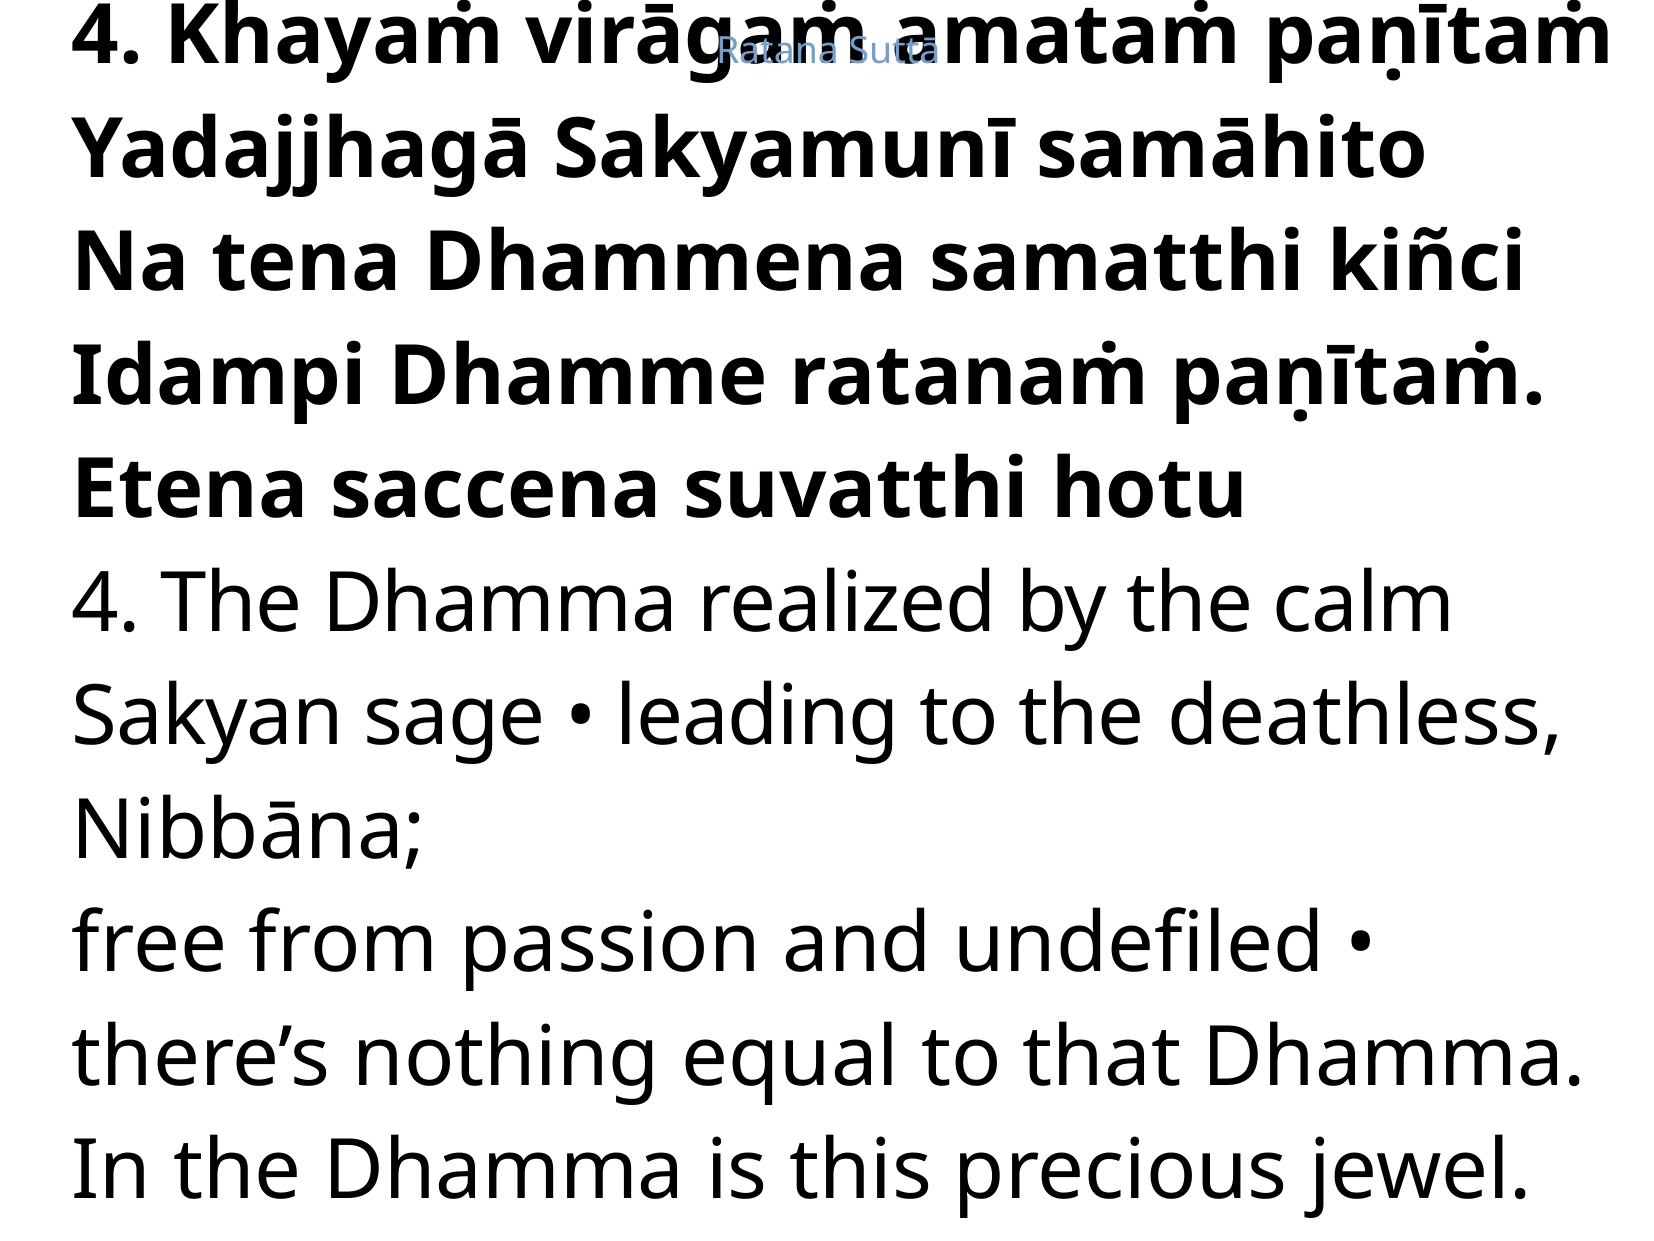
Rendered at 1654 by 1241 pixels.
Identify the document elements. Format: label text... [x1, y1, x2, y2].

text_box Ratana Suttā [0, 16, 1654, 97]
text_box 4. Khayaṁ virāgaṁ amataṁ paṇītaṁ Yadajjhagā Sakyamunī samāhito Na tena Dhammena samatthi kiñci Idampi Dhamme ratanaṁ paṇītaṁ. Etena saccena suvatthi hotu 4. The Dhamma realized by the calm Sakyan sage • leading to the deathless, Nibbāna; free from passion and undefiled • there’s nothing equal to that Dhamma. In the Dhamma is this precious jewel. By this truth may there be well-being! [71, 98, 1631, 1214]
